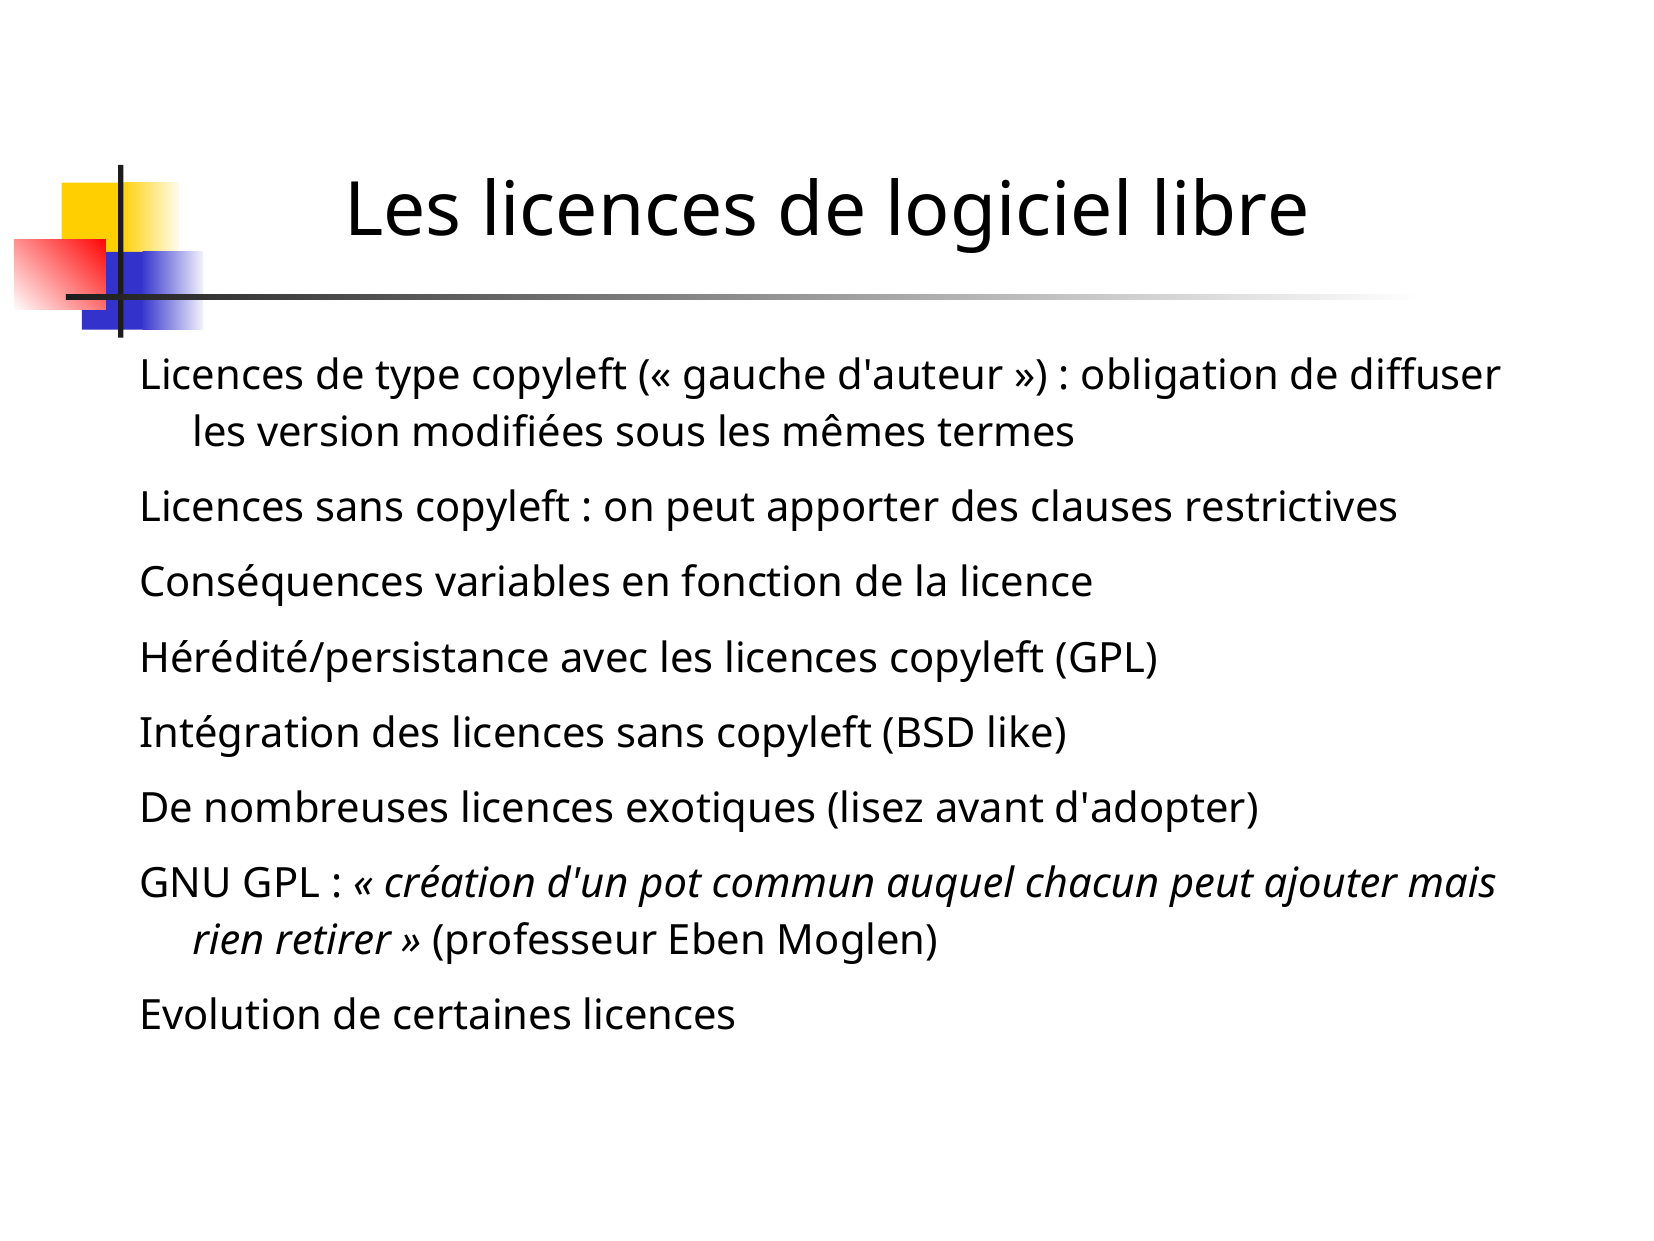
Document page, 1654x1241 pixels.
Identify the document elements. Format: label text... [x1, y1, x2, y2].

list Licences de type copyleft (« gauche d'auteur ») : obligation de diffuser les version modifiées sous les mêmes termes Licences sans copyleft : on peut apporter des clauses restrictives Conséquences variables en fonction de la licence Hérédité/persistance avec les licences copyleft (GPL) Intégration des licences sans copyleft (BSD like) De nombreuses licences exotiques (lisez avant d'adopter) GNU GPL : « création d'un pot commun auquel chacun peut ajouter mais rien retirer » (professeur Eben Moglen) Evolution de certaines licences [121, 344, 1534, 1127]
title Les licences de logiciel libre [121, 102, 1534, 311]
